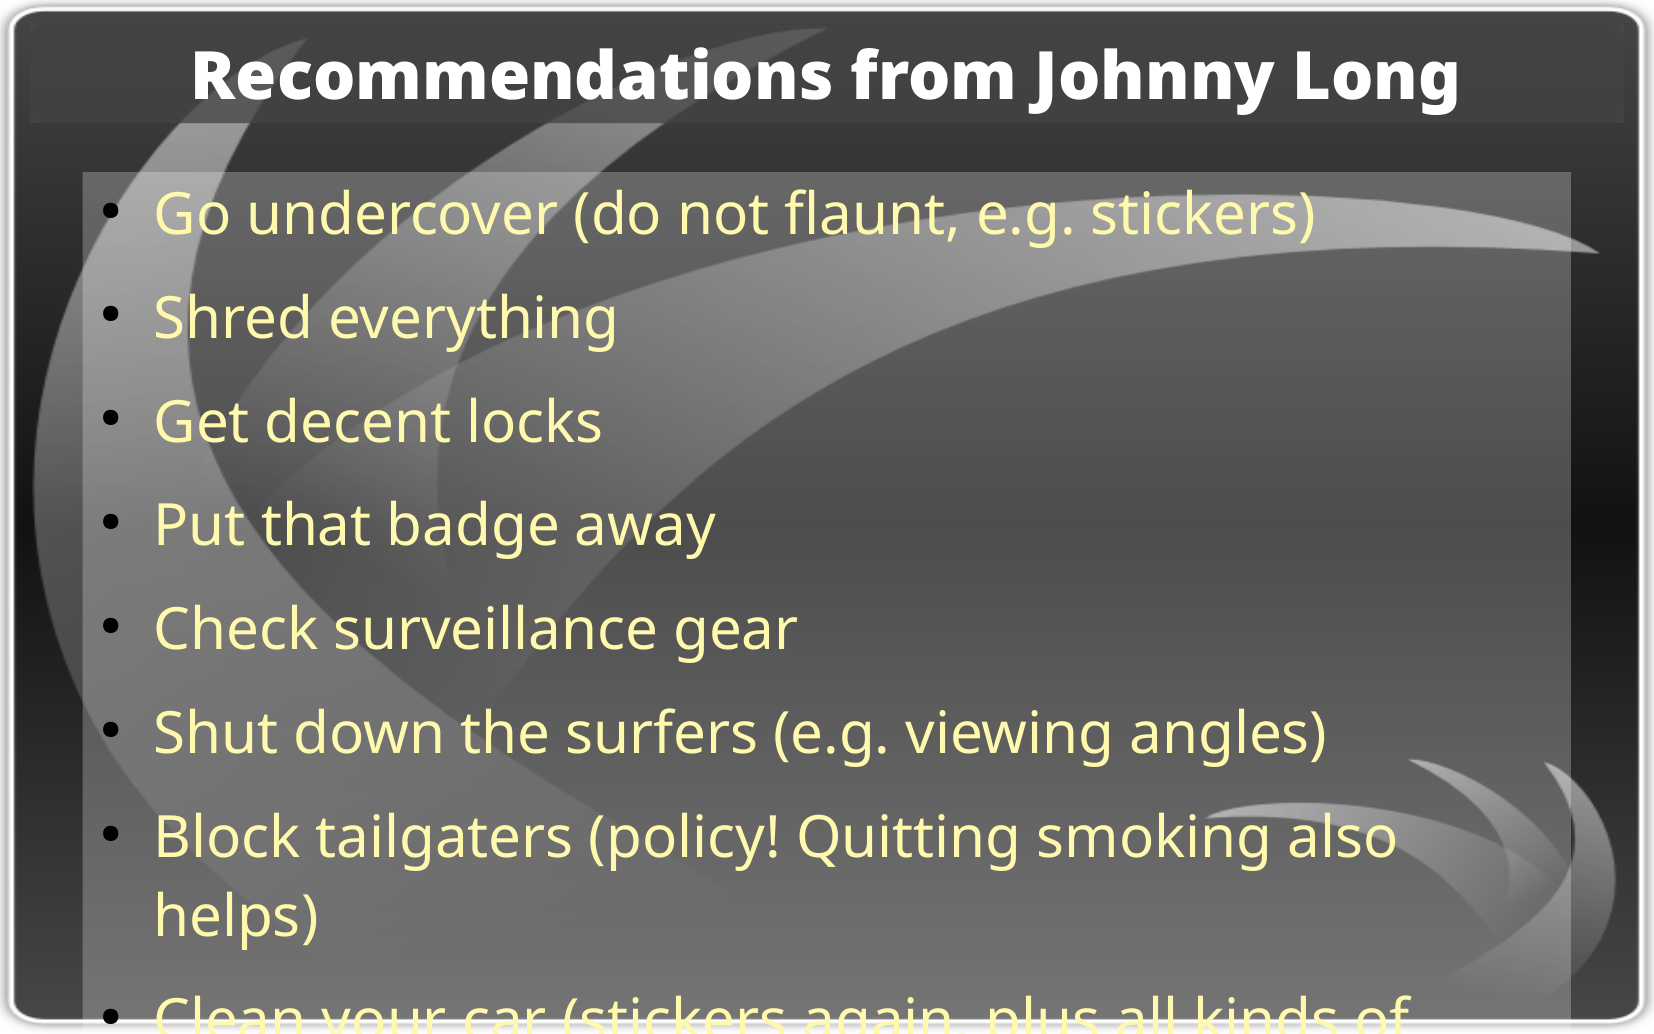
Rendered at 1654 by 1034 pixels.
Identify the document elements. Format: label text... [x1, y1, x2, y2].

list Go undercover (do not flaunt, e.g. stickers) Shred everything Get decent locks Put that badge away Check surveillance gear Shut down the surfers (e.g. viewing angles) Block tailgaters (policy! Quitting smoking also helps) Clean your car (stickers again, plus all kinds of paper) [82, 172, 1571, 959]
title Recommendations from Johnny Long [29, 24, 1625, 124]
picture [0, 0, 1654, 1034]
